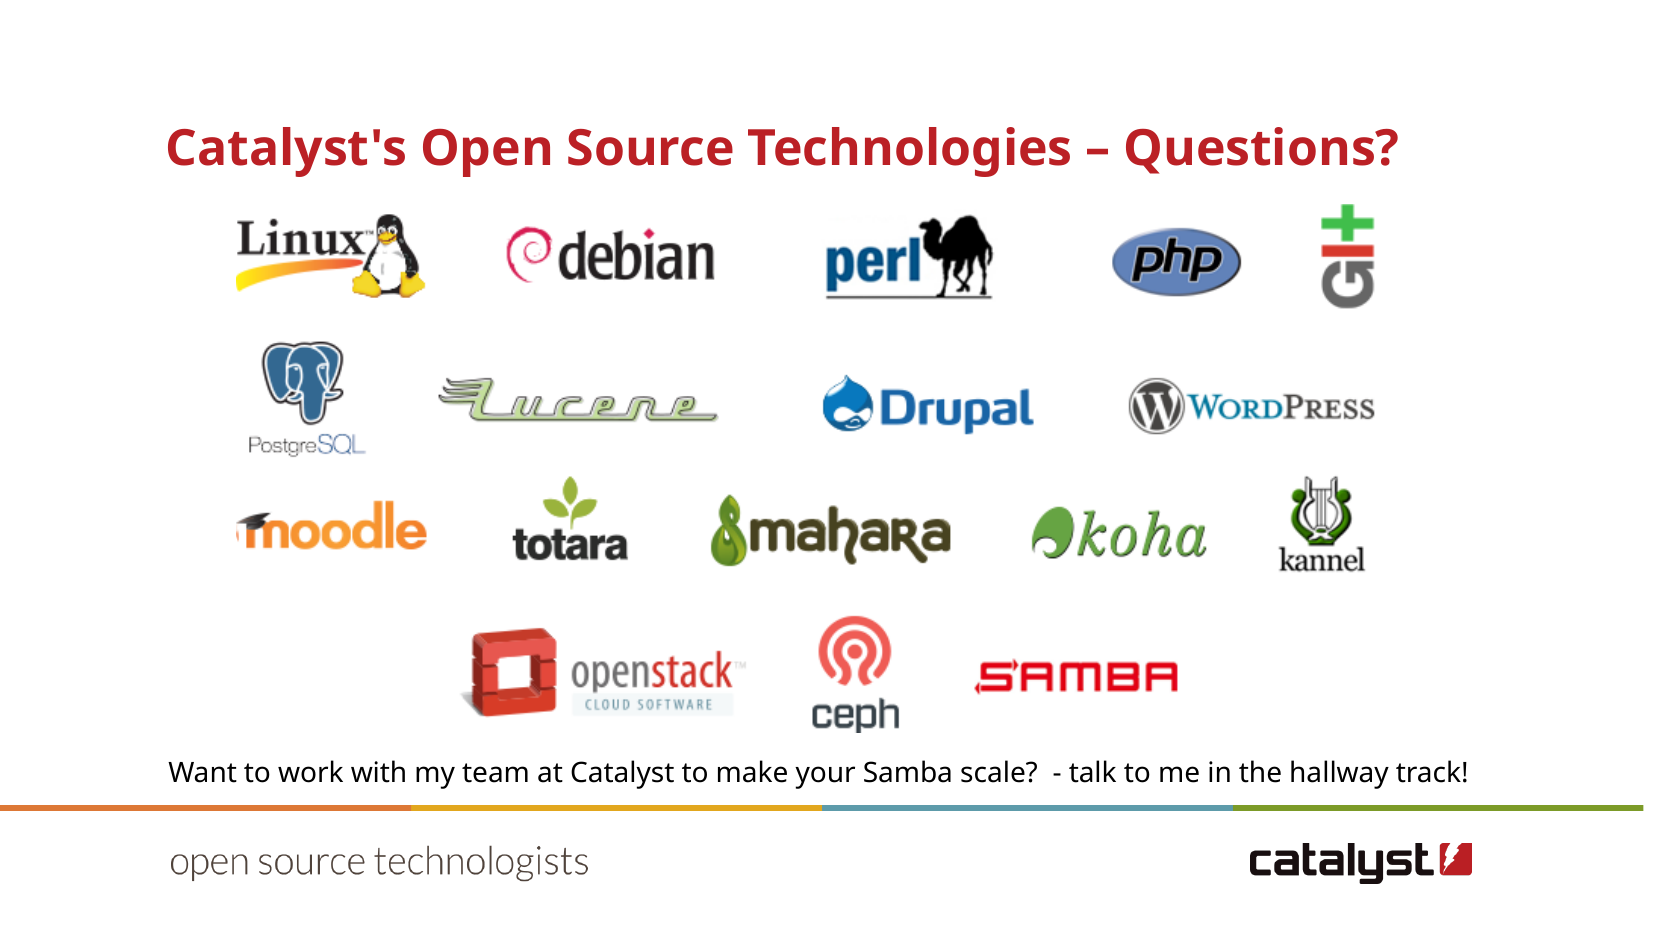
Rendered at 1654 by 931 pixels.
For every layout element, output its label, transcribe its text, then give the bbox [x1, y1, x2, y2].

picture [0, 805, 1644, 884]
text_box Want to work with my team at Catalyst to make your Samba scale? - talk to me in the hallway track! [153, 745, 1619, 828]
title Catalyst's Open Source Technologies – Questions? [165, 68, 1489, 224]
picture [236, 204, 1379, 733]
